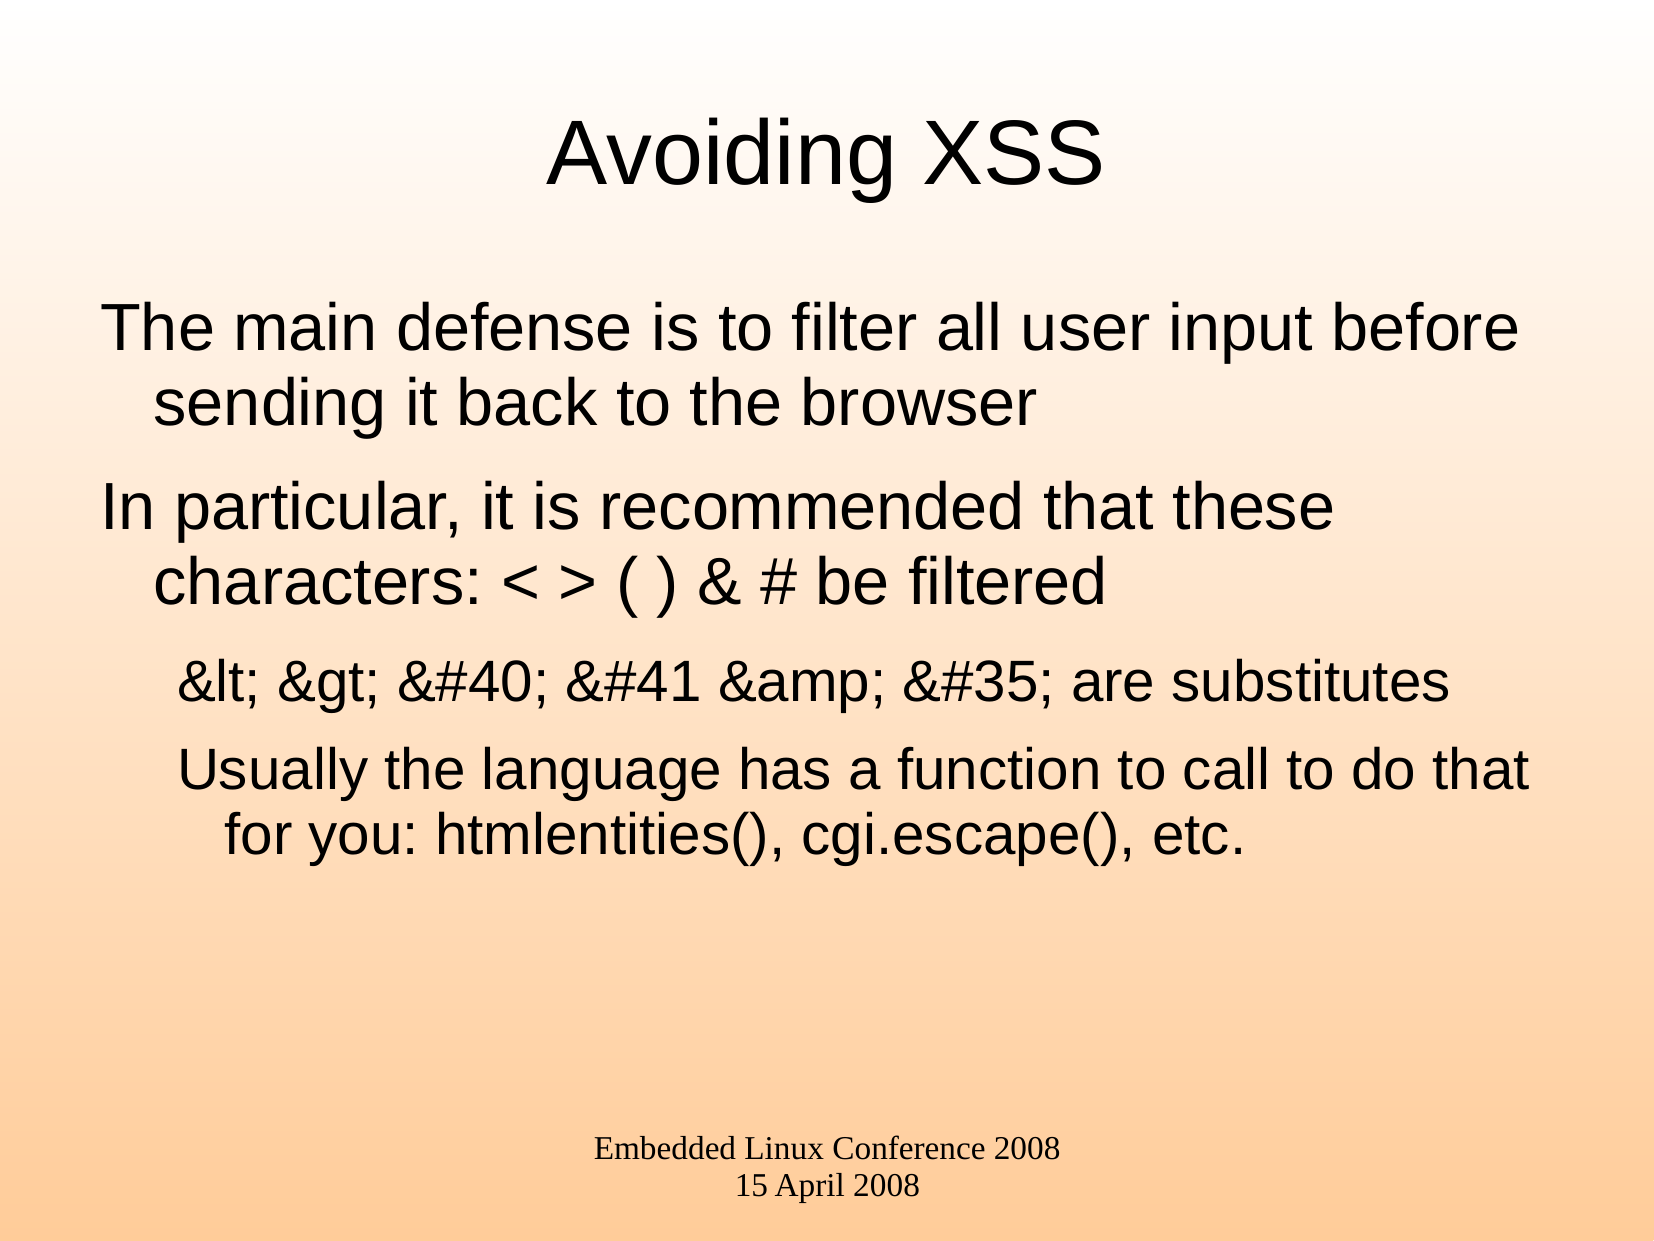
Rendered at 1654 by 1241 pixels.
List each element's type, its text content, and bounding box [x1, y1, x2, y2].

list The main defense is to filter all user input before sending it back to the browser In particular, it is recommended that these characters: < > ( ) & # be filtered &lt; &gt; &#40; &#41 &amp; &#35; are substitutes Usually the language has a function to call to do that for you: htmlentities(), cgi.escape(), etc. [82, 290, 1571, 1094]
title Avoiding XSS [82, 56, 1571, 250]
